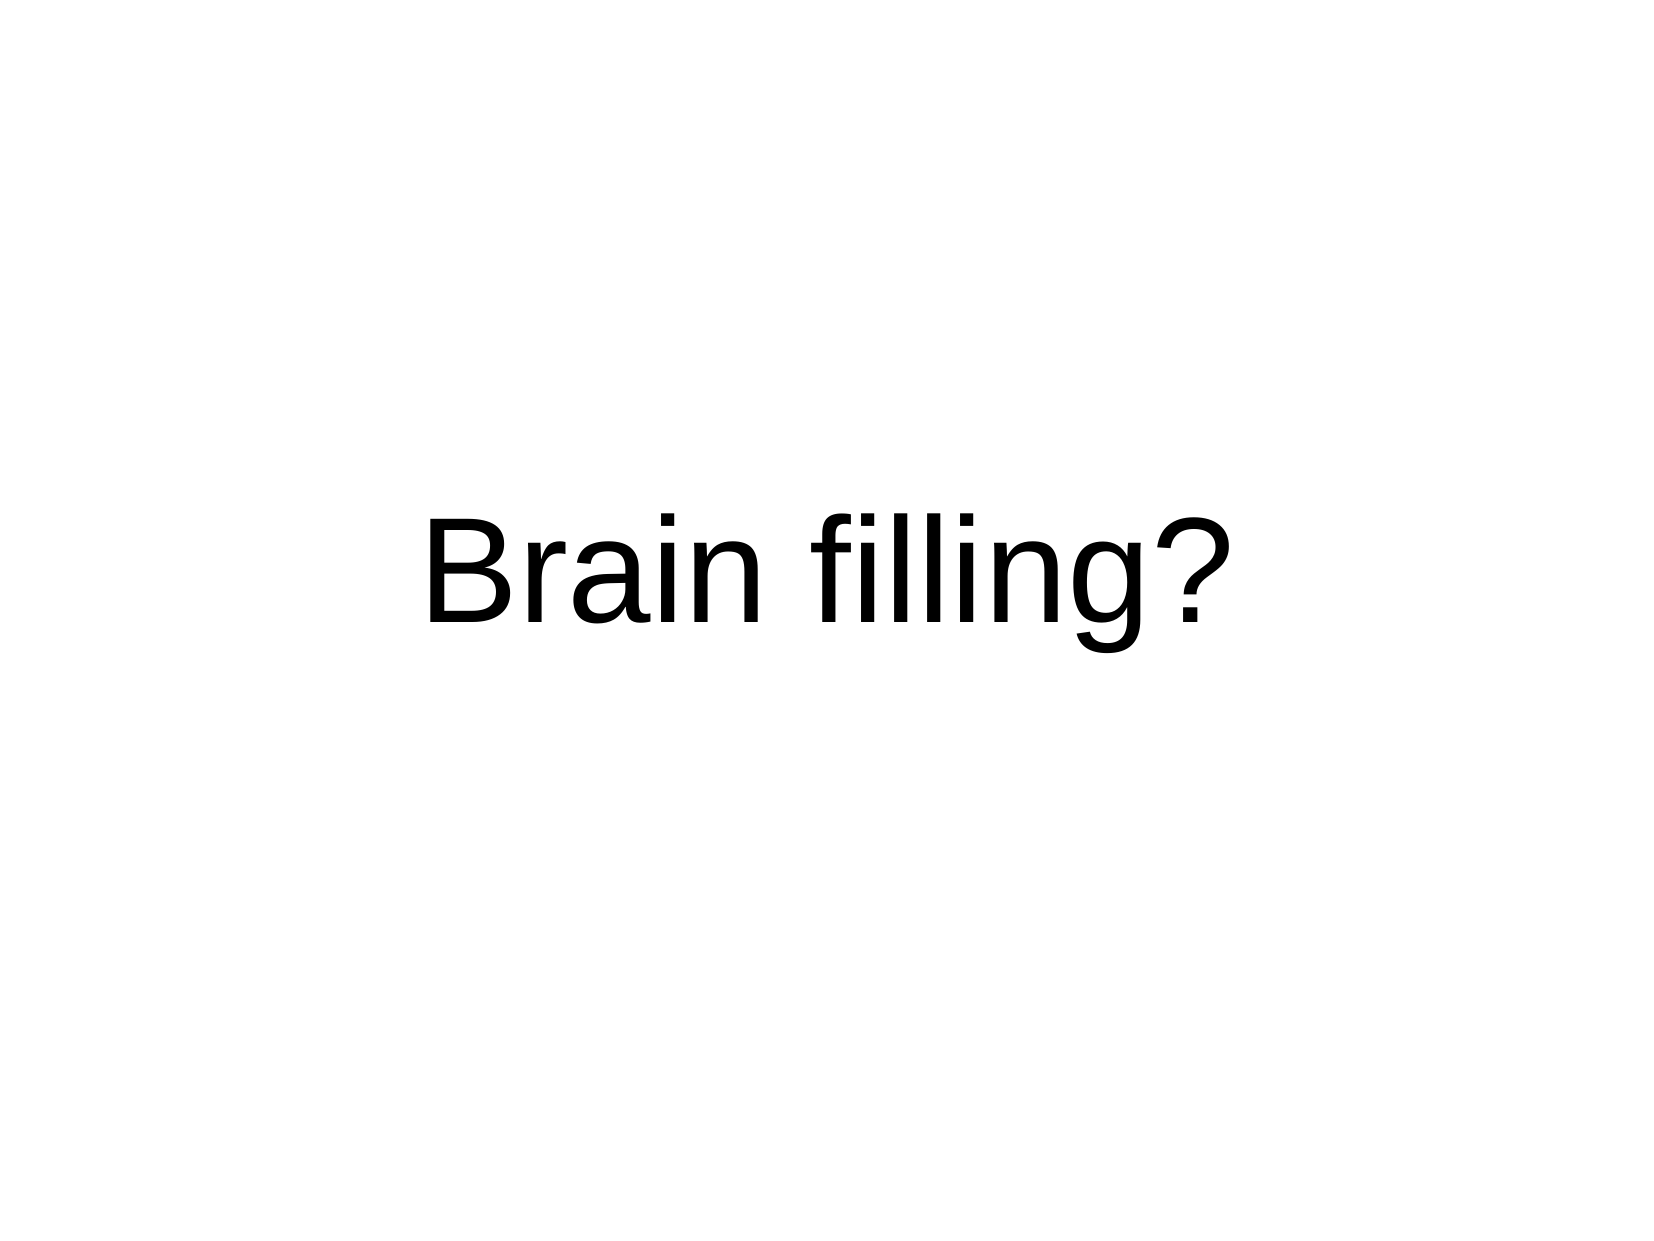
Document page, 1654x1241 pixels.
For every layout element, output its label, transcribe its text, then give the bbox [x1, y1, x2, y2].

title Brain filling? [82, 56, 1571, 1086]
